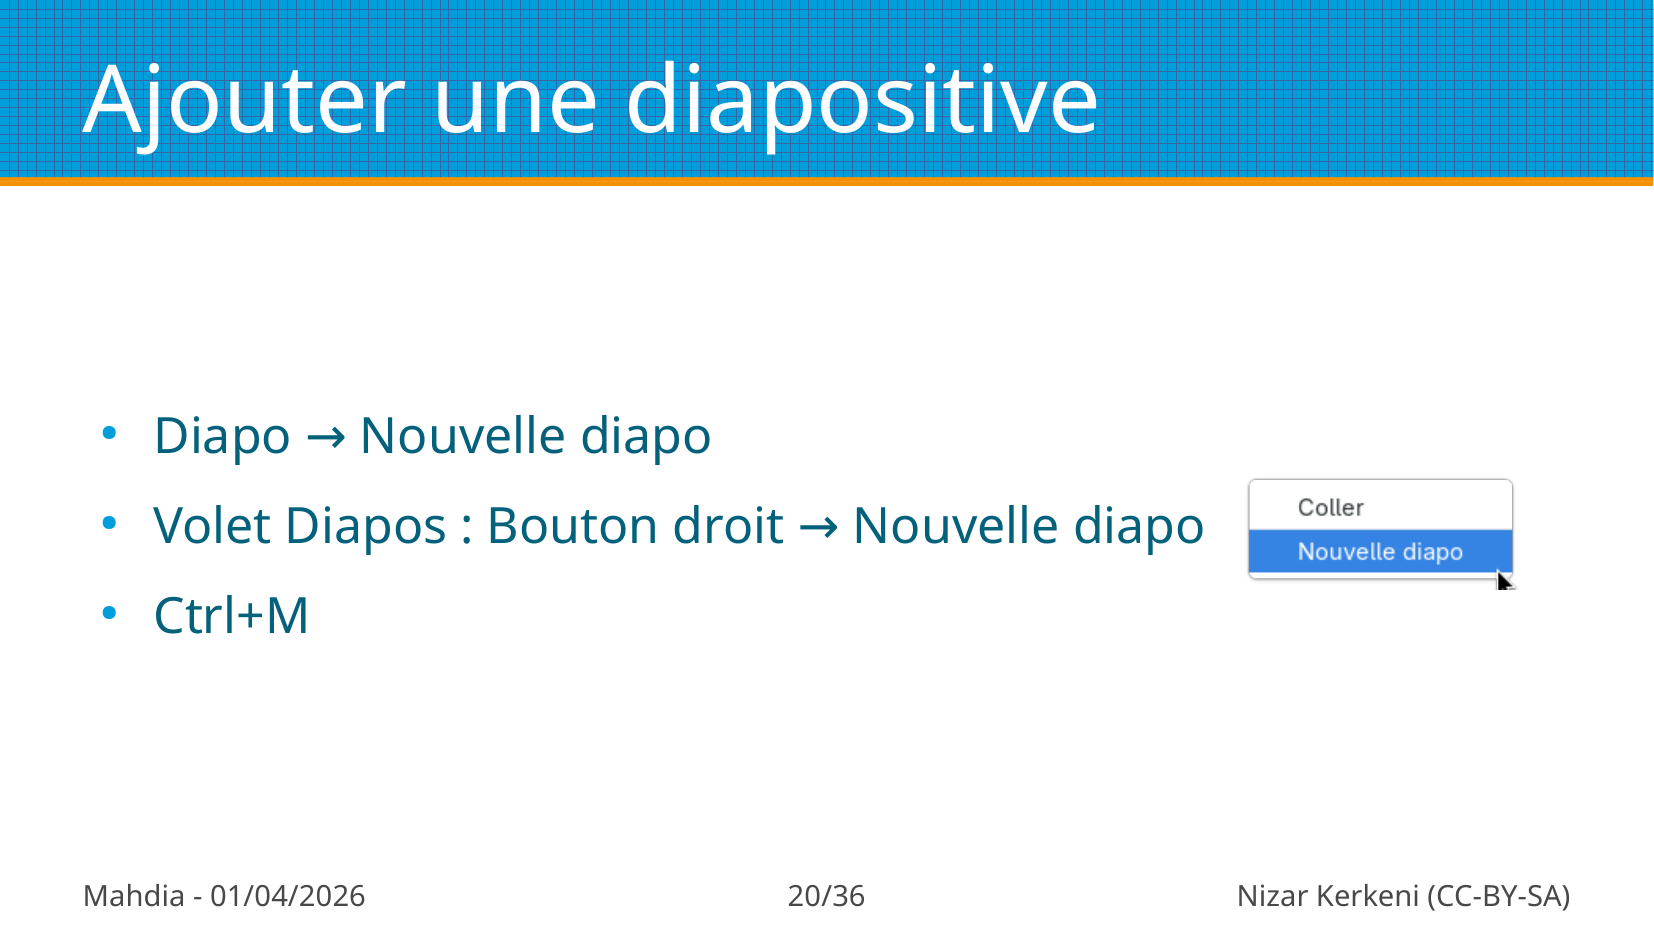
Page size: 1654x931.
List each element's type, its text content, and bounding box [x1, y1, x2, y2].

list Diapo → Nouvelle diapo Volet Diapos : Bouton droit → Nouvelle diapo Ctrl+M [82, 236, 1571, 813]
title Ajouter une diapositive [82, 14, 1571, 178]
picture [1240, 472, 1522, 590]
